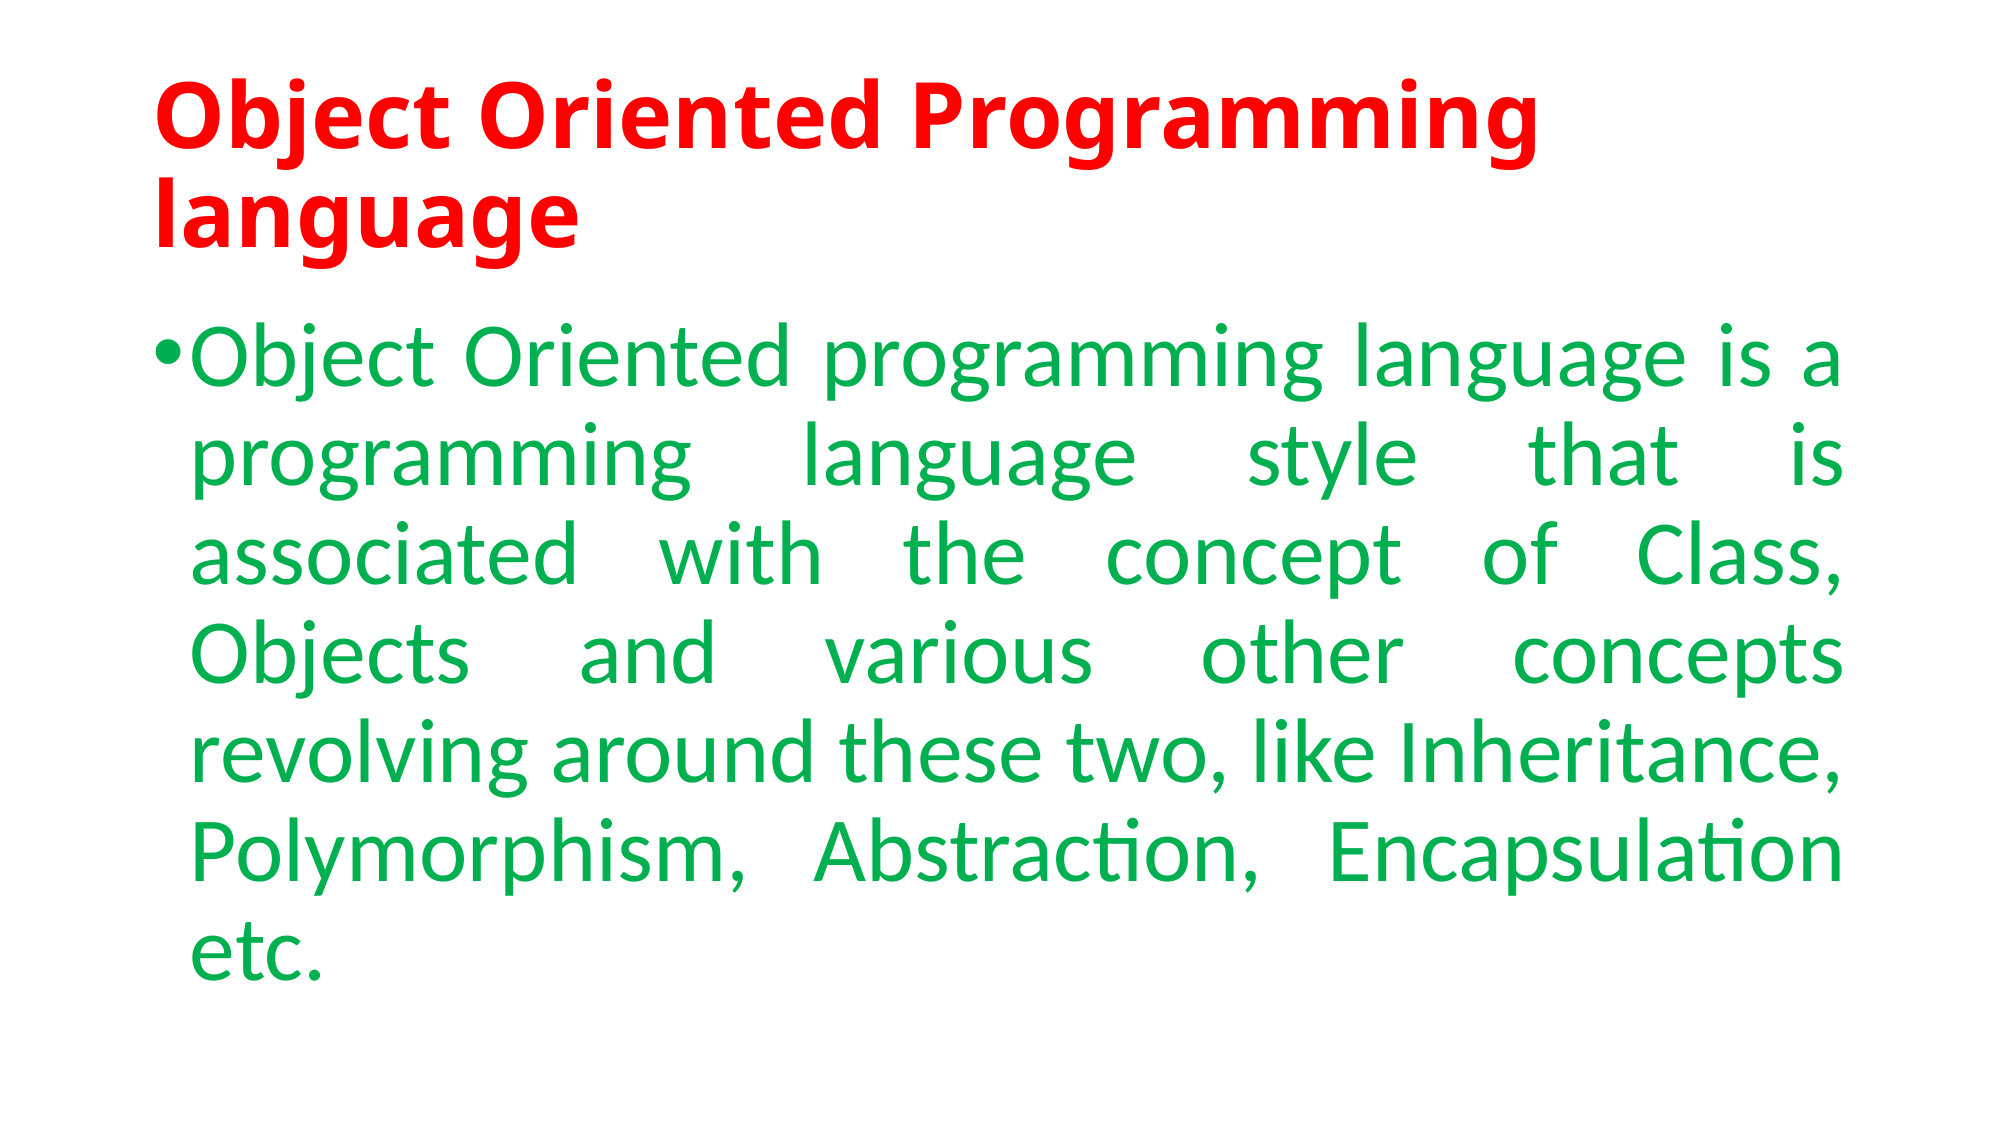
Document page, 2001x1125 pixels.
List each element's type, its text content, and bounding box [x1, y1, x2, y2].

list Object Oriented programming language is a programming language style that is associated with the concept of Class, Objects and various other concepts revolving around these two, like Inheritance, Polymorphism, Abstraction, Encapsulation etc. [137, 299, 1863, 1014]
title Object Oriented Programming language [137, 59, 1863, 278]
